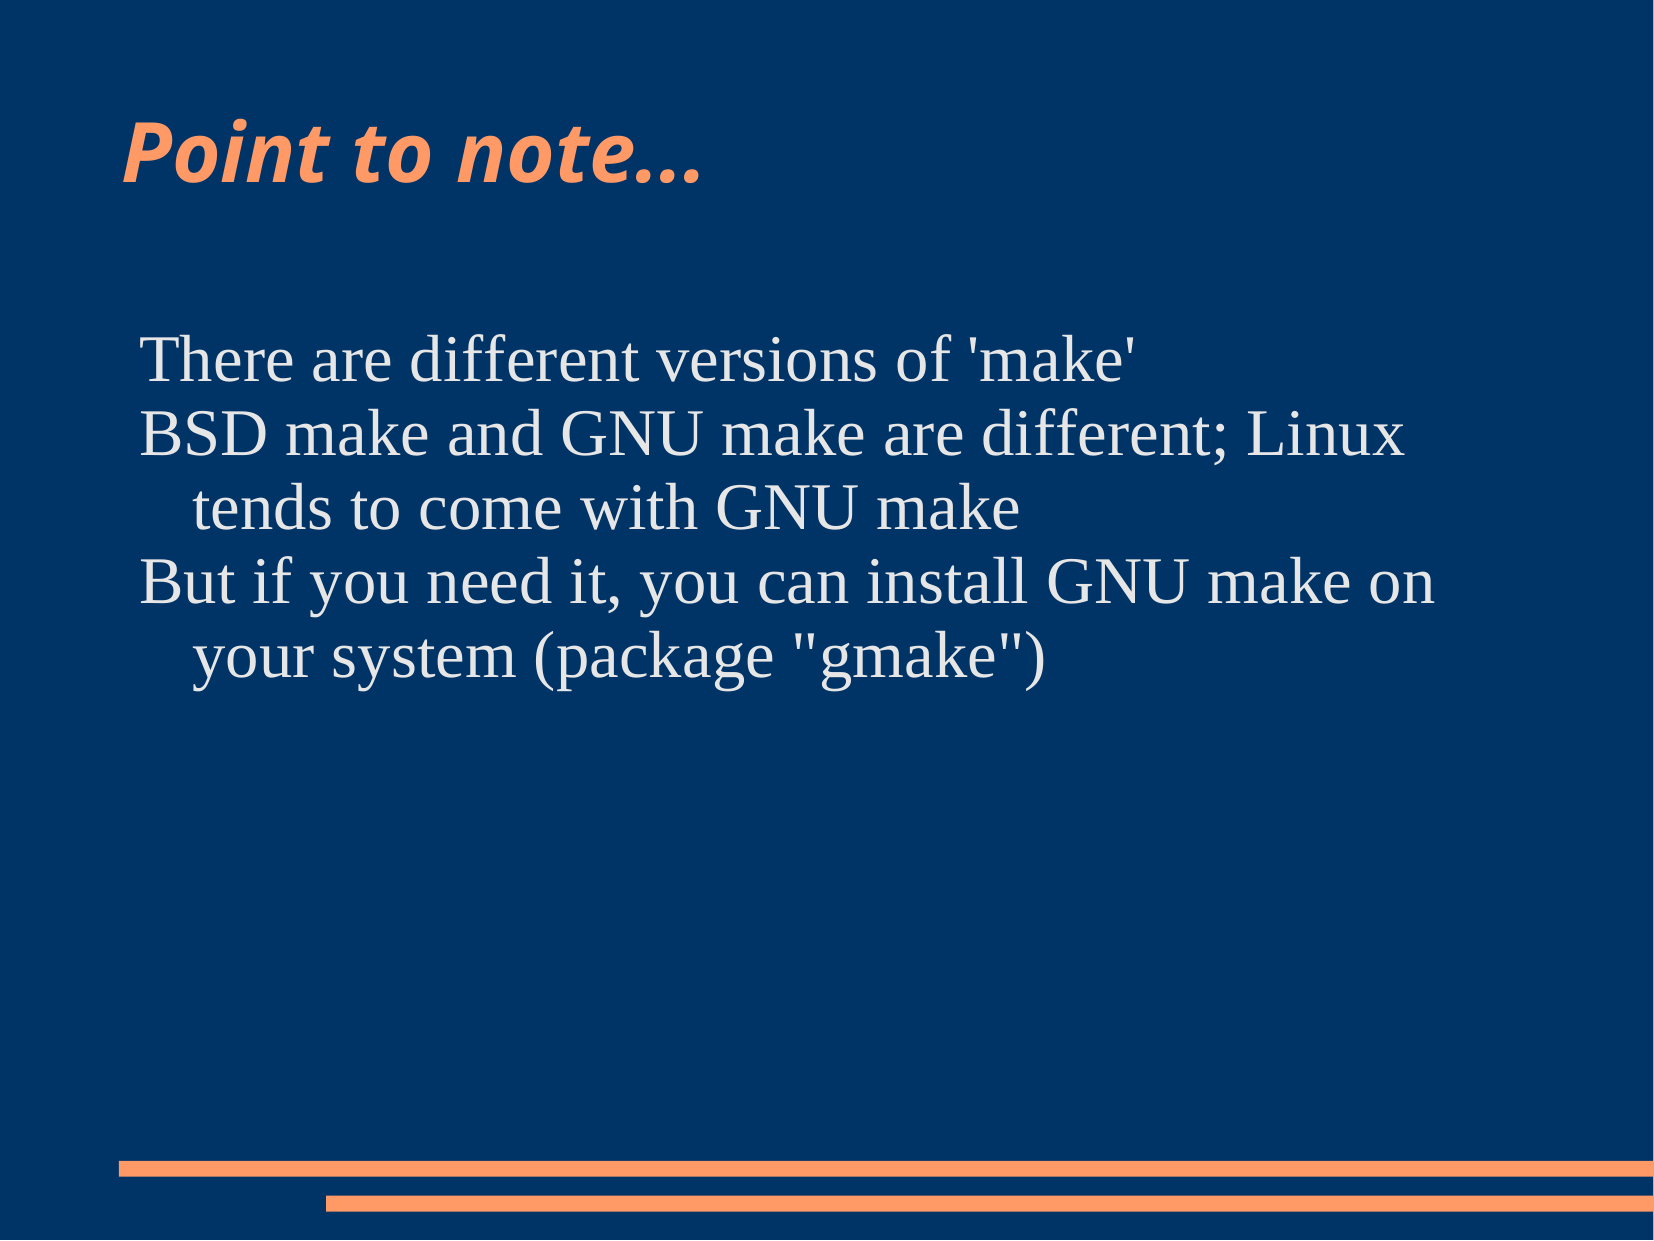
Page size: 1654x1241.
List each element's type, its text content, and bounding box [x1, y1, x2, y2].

list There are different versions of 'make' BSD make and GNU make are different; Linux tends to come with GNU make But if you need it, you can install GNU make on your system (package "gmake") [121, 322, 1561, 1132]
title Point to note... [121, 46, 1534, 254]
